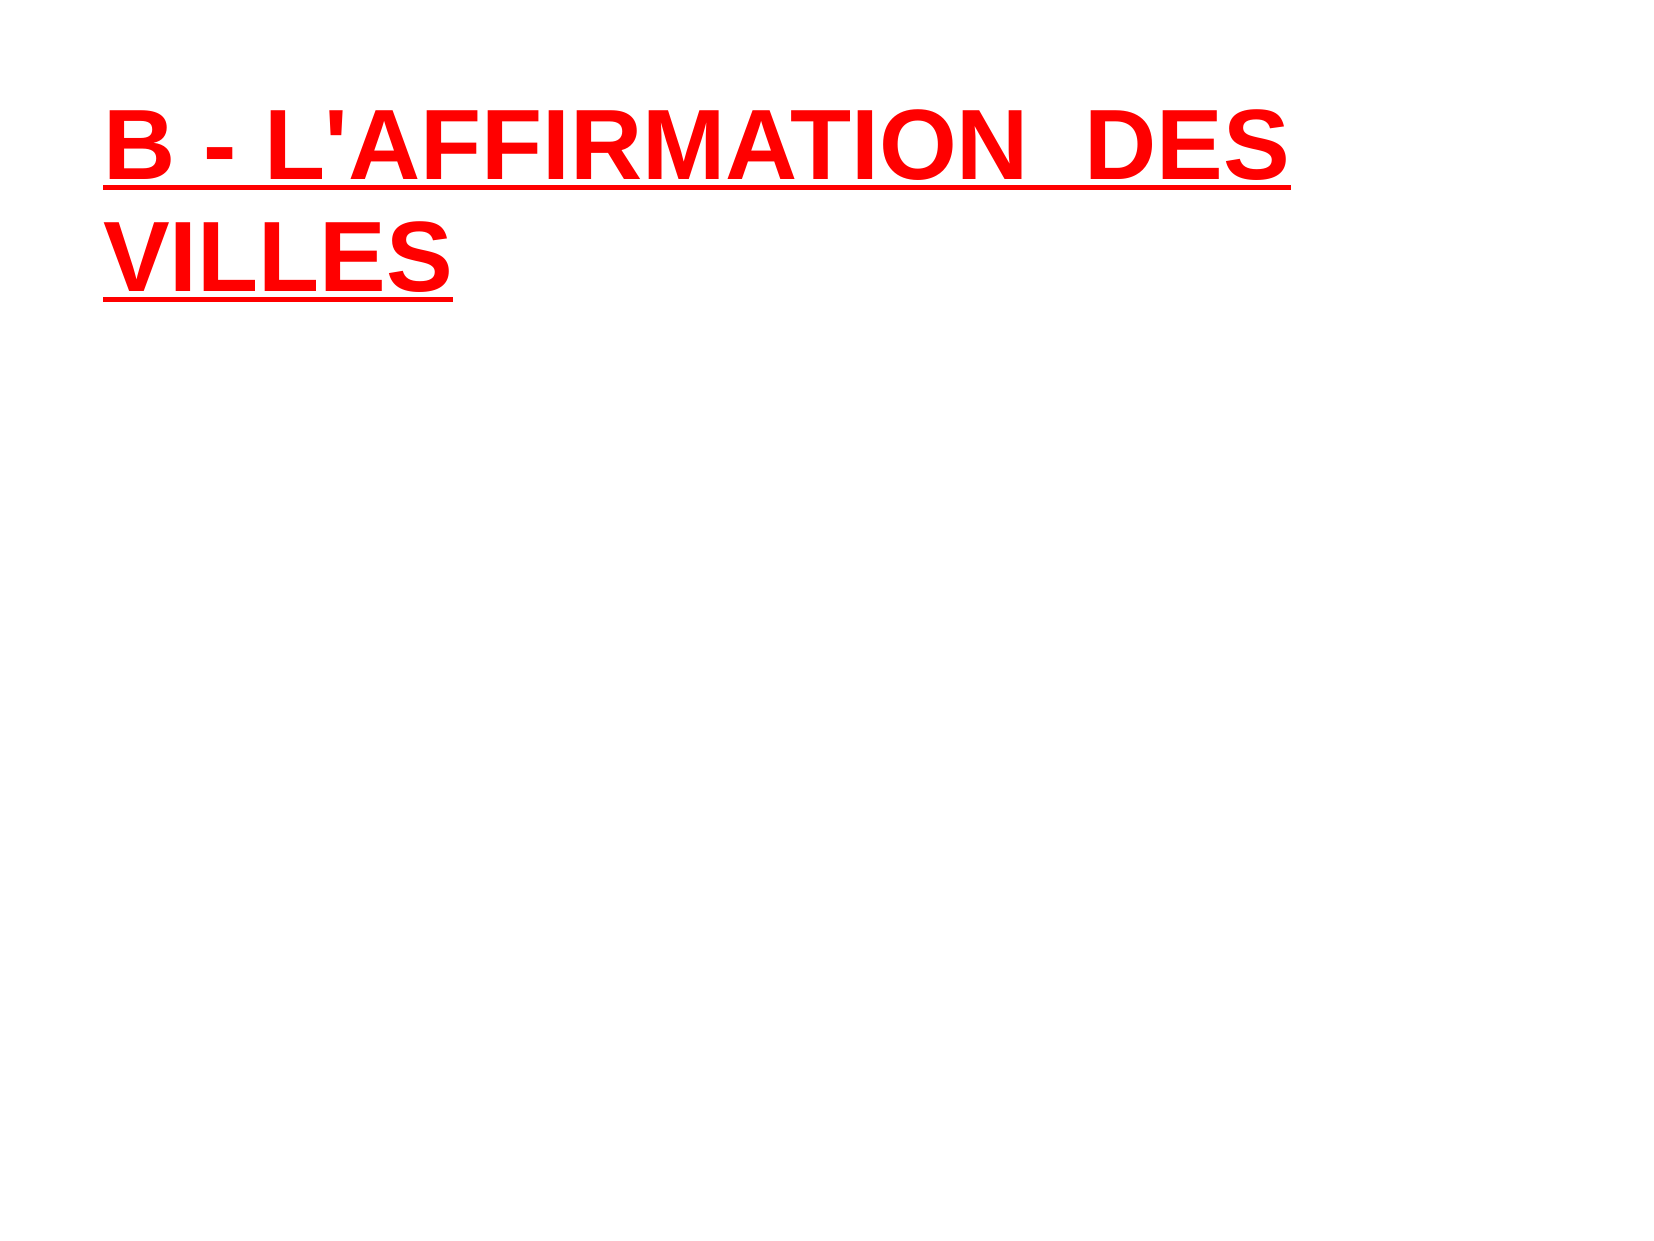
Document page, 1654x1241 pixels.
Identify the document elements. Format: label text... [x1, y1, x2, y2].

text_box B - L'AFFIRMATION DES VILLES [88, 81, 1565, 526]
